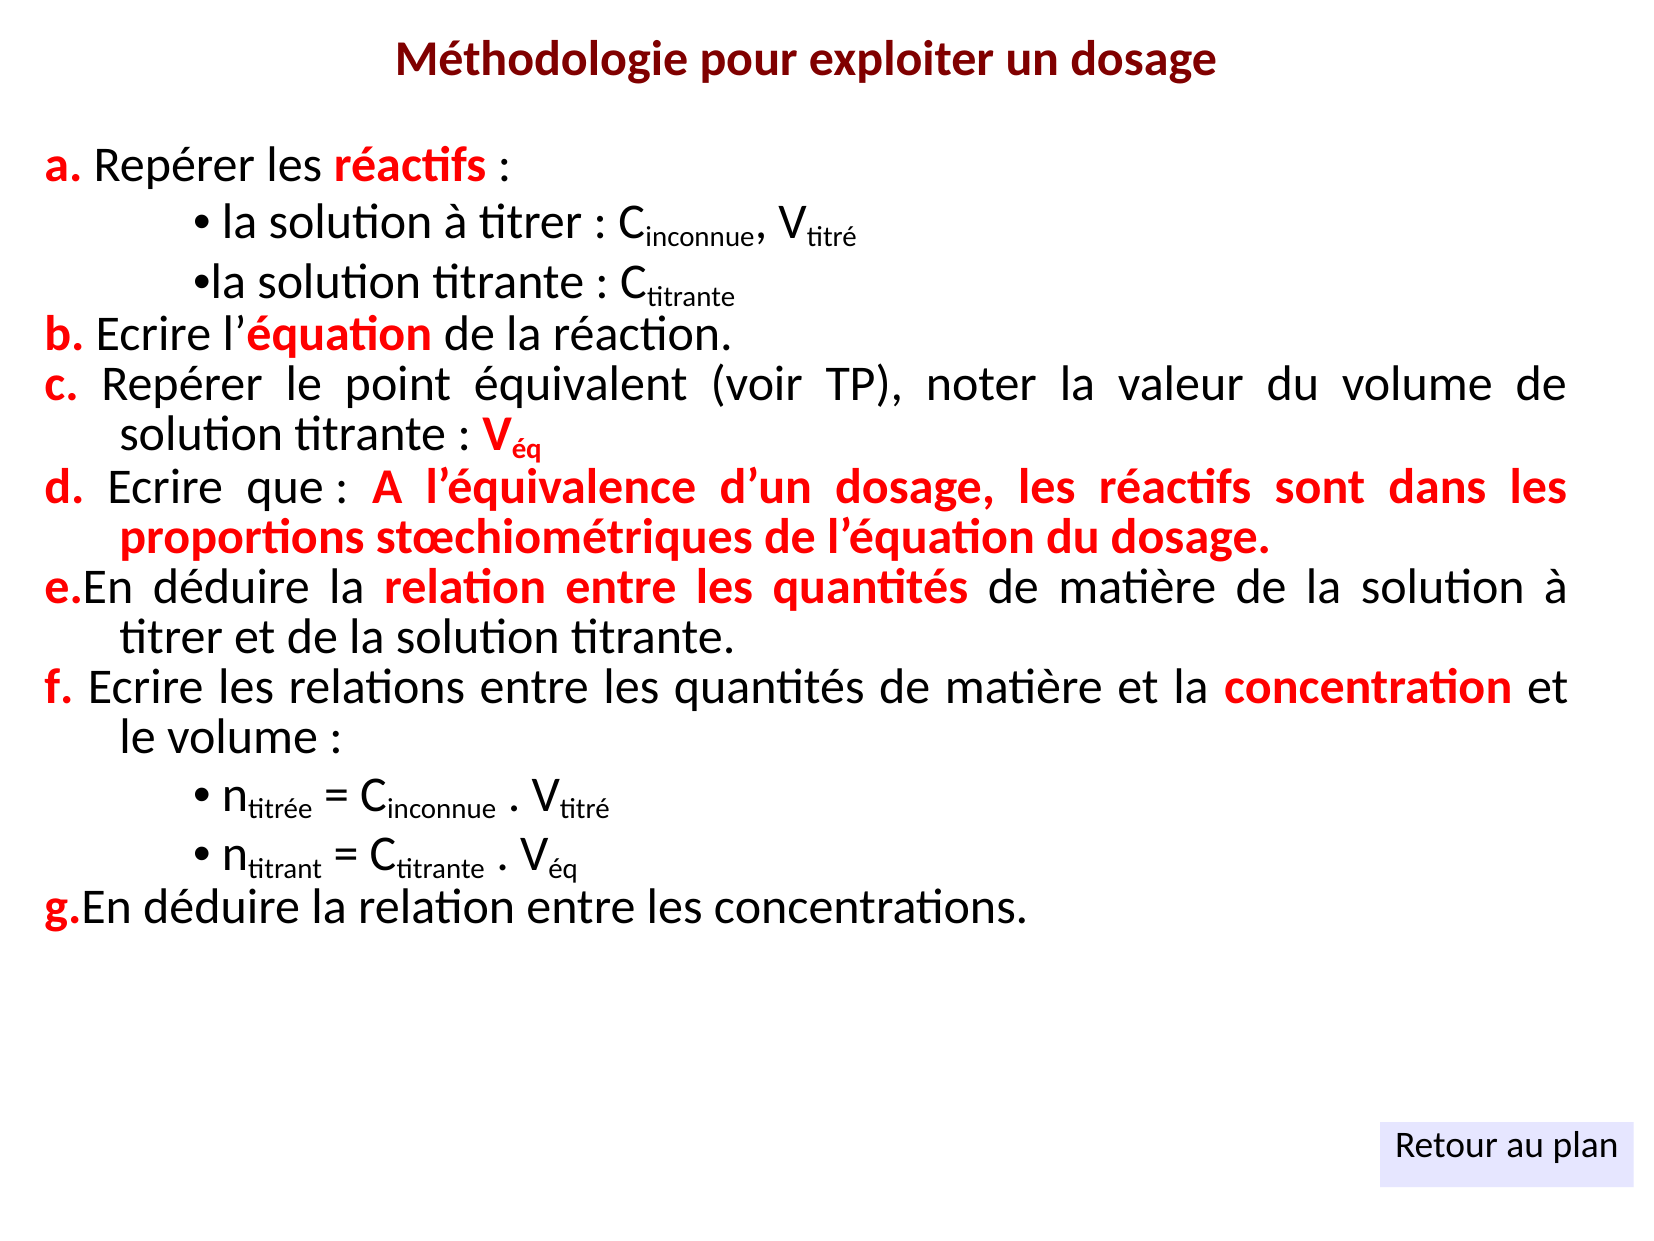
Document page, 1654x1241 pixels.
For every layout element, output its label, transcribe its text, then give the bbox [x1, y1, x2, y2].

text_box Méthodologie pour exploiter un dosage a. Repérer les réactifs : • la solution à titrer : Cinconnue, Vtitré •la solution titrante : Ctitrante b. Ecrire l’équation de la réaction. c. Repérer le point équivalent (voir TP), noter la valeur du volume de solution titrante : Véq d. Ecrire que : A l’équivalence d’un dosage, les réactifs sont dans les proportions stœchiométriques de l’équation du dosage. e.En déduire la relation entre les quantités de matière de la solution à titrer et de la solution titrante. f. Ecrire les relations entre les quantités de matière et la concentration et le volume : • ntitrée = Cinconnue . Vtitré • ntitrant = Ctitrante . Véq g.En déduire la relation entre les concentrations. [29, 30, 1583, 1086]
text_box Retour au plan [1380, 1122, 1634, 1188]
